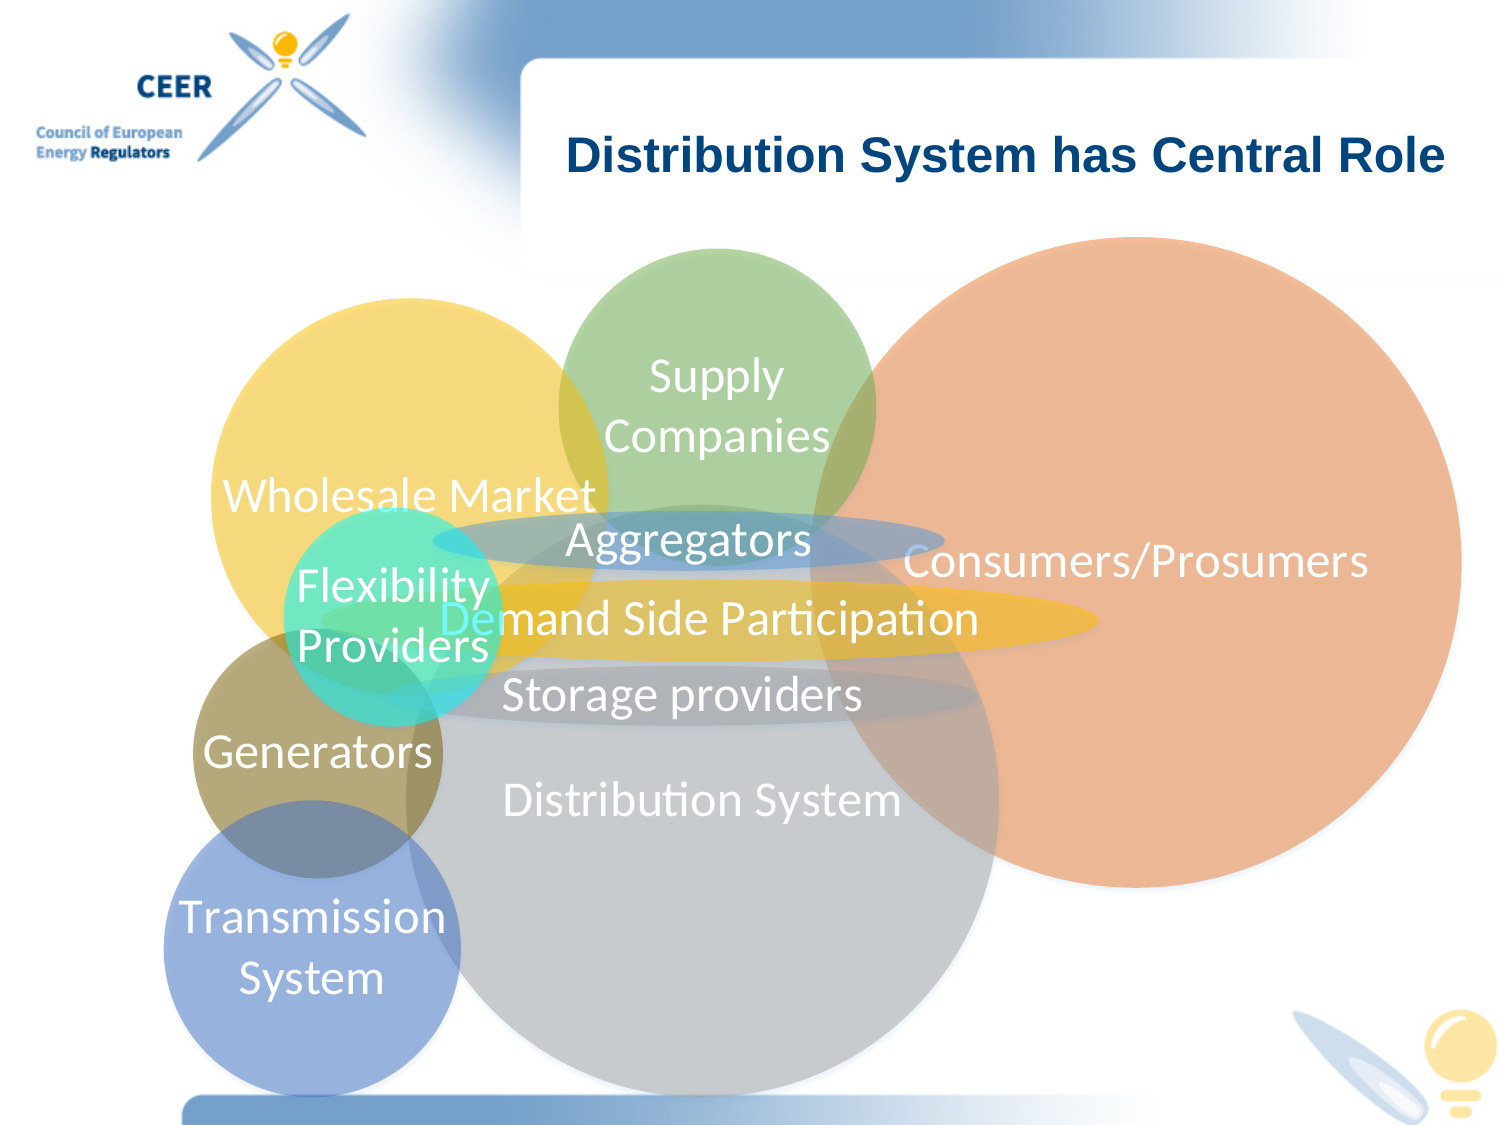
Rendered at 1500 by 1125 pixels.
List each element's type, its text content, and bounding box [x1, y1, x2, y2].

title Distribution System has Central Role [550, 72, 1483, 233]
picture [150, 232, 1470, 1107]
